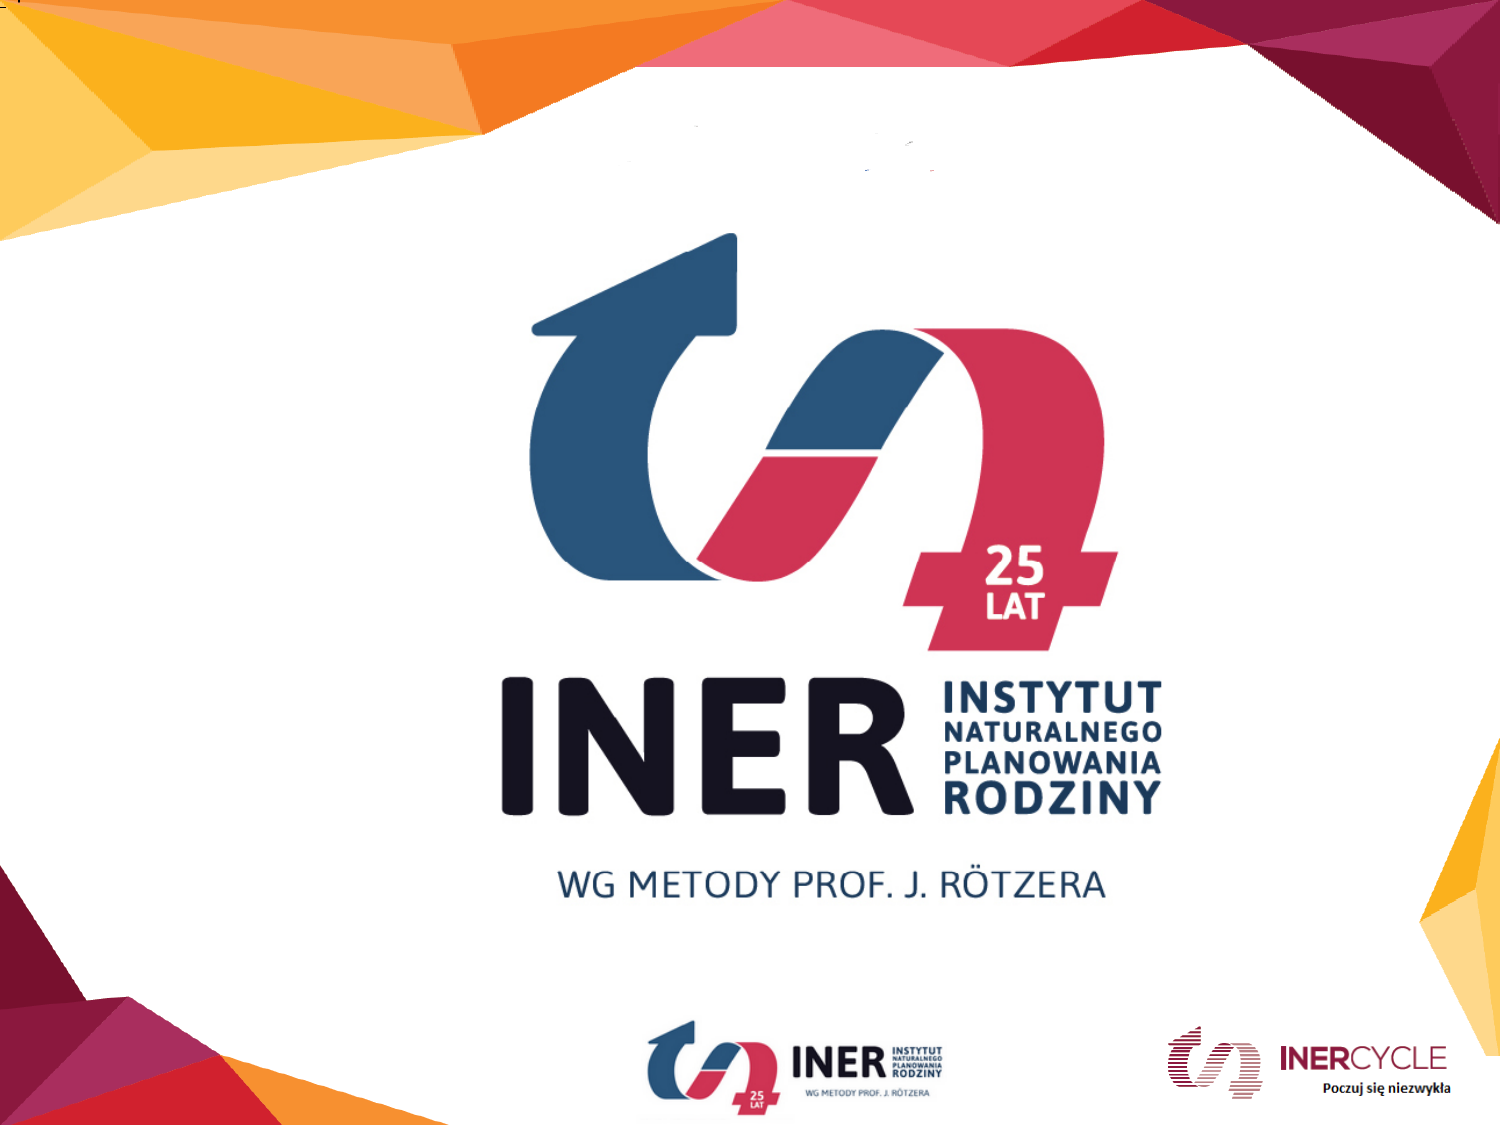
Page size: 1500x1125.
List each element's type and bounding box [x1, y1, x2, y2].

picture [377, 174, 1238, 951]
